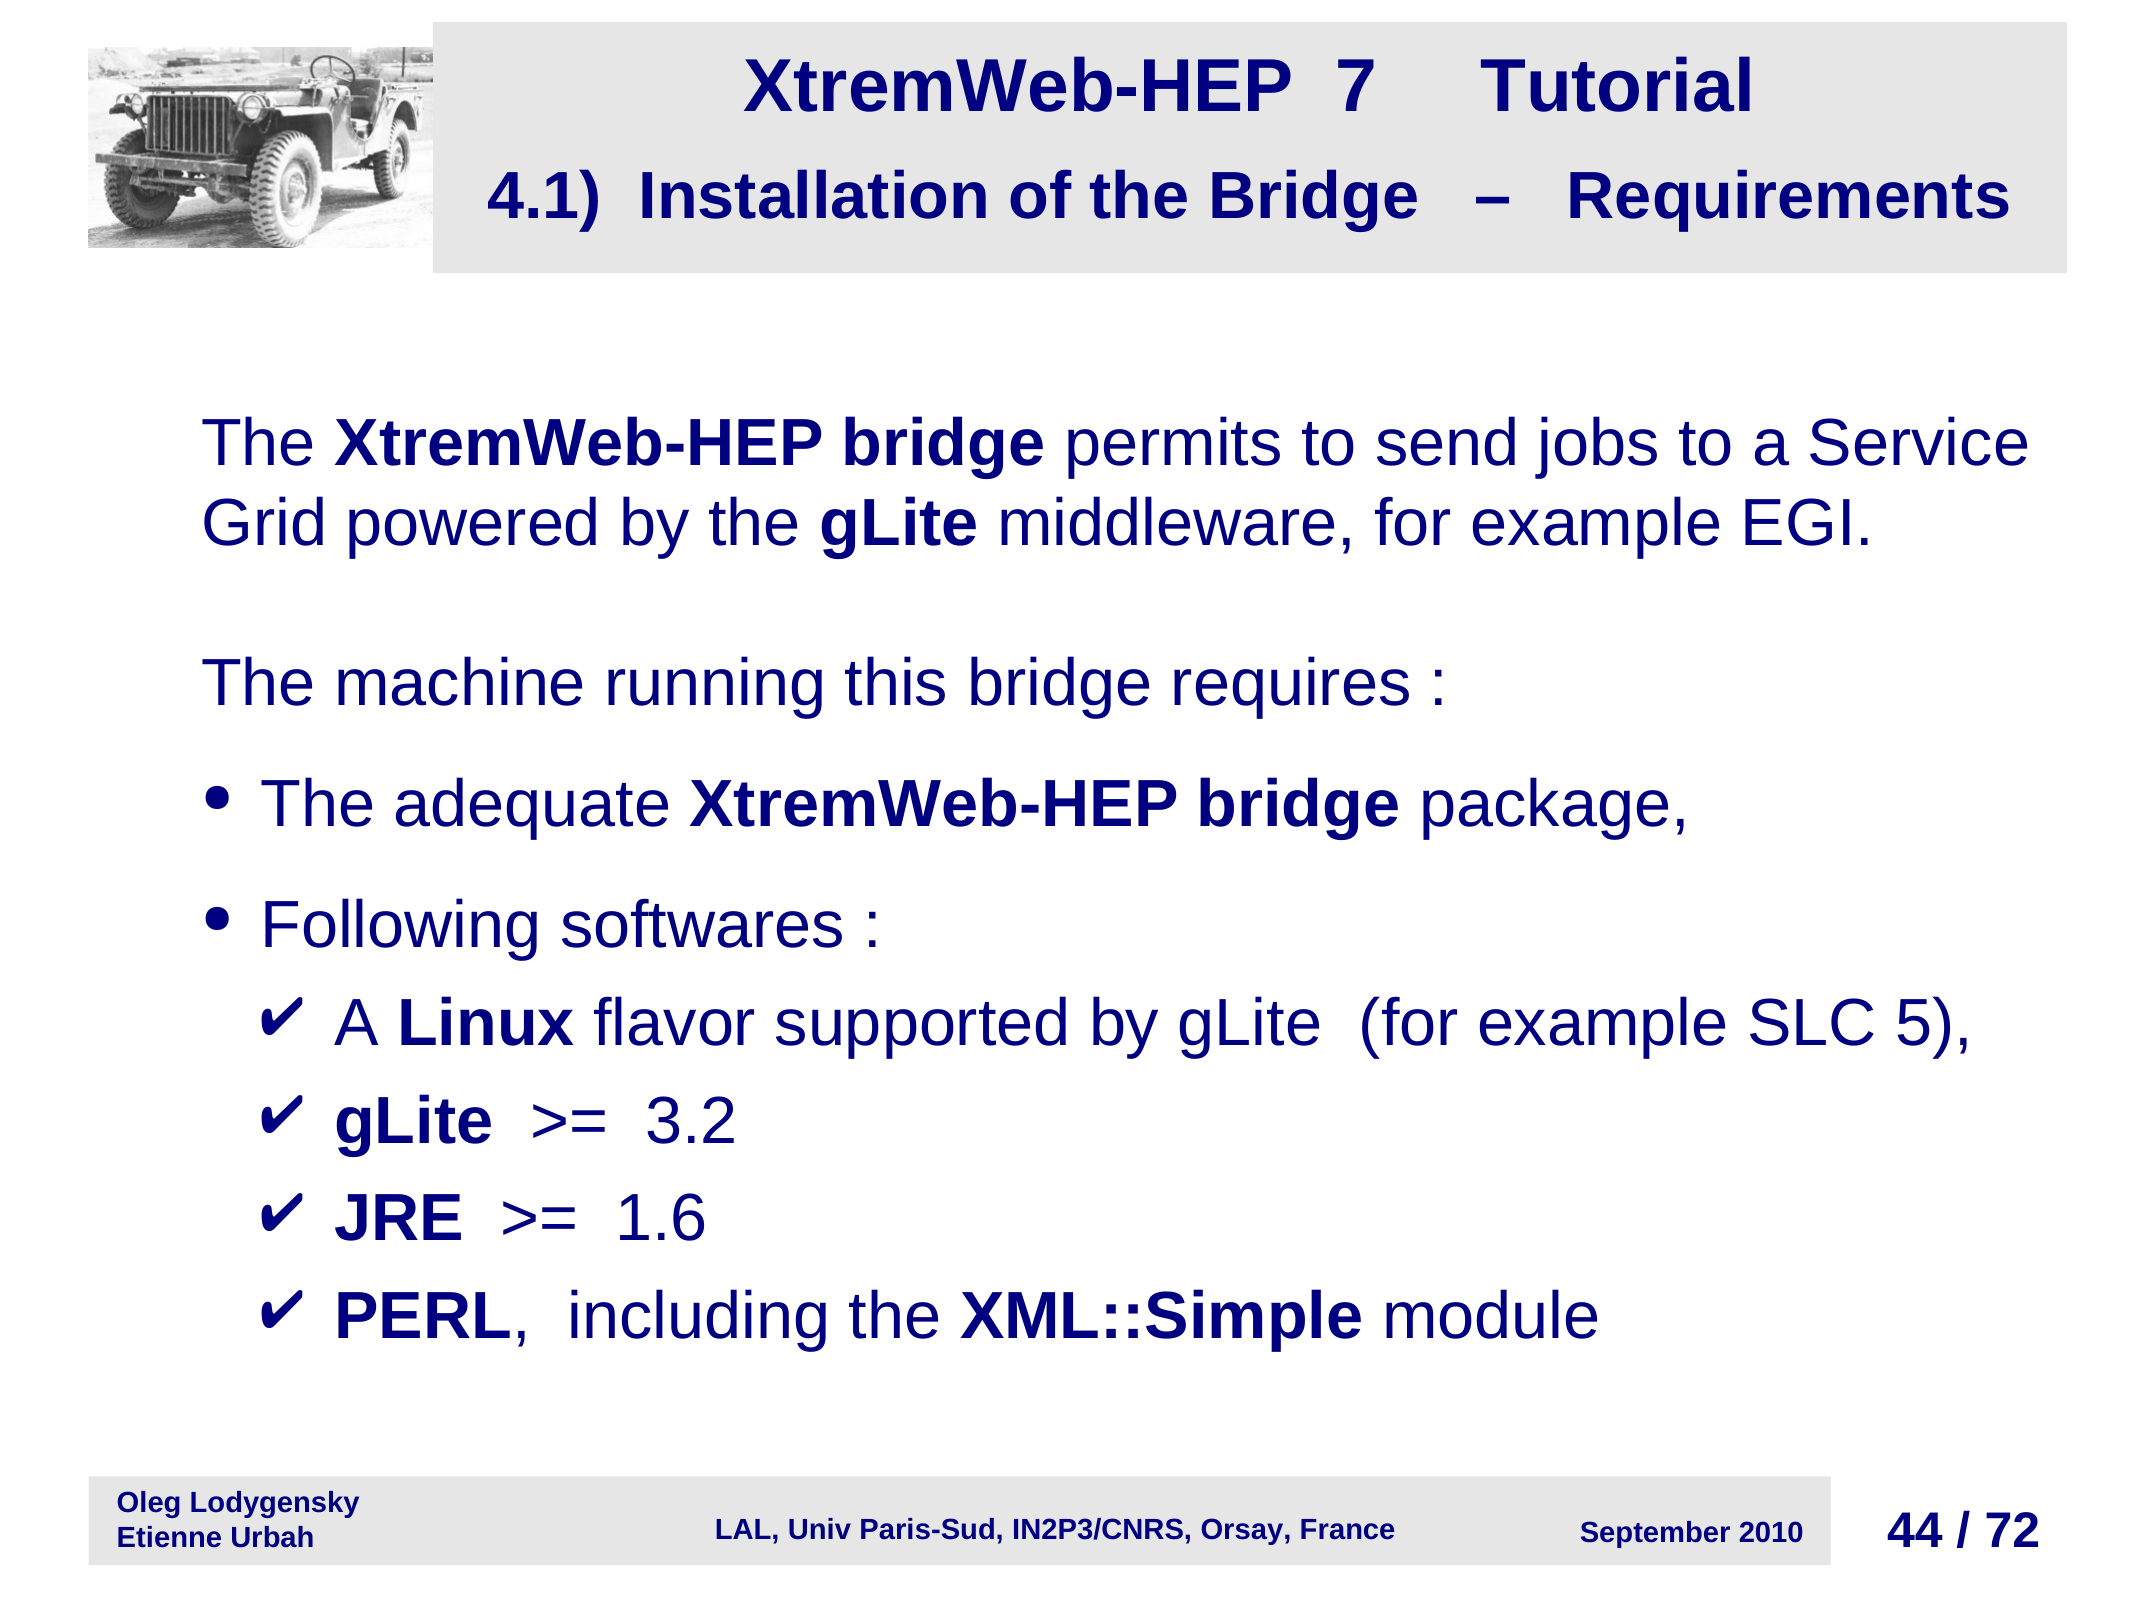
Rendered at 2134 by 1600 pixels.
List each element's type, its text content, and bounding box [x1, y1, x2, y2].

text_box The XtremWeb-HEP bridge permits to send jobs to a Service Grid powered by the gLite middleware, for example EGI. The machine running this bridge requires : The adequate XtremWeb-HEP bridge package, Following softwares : A Linux flavor supported by gLite (for example SLC 5), gLite >= 3.2 JRE >= 1.6 PERL, including the XML::Simple module [191, 398, 2053, 1344]
title 4.1) Installation of the Bridge – Requirements [442, 118, 2067, 266]
picture [88, 47, 433, 248]
